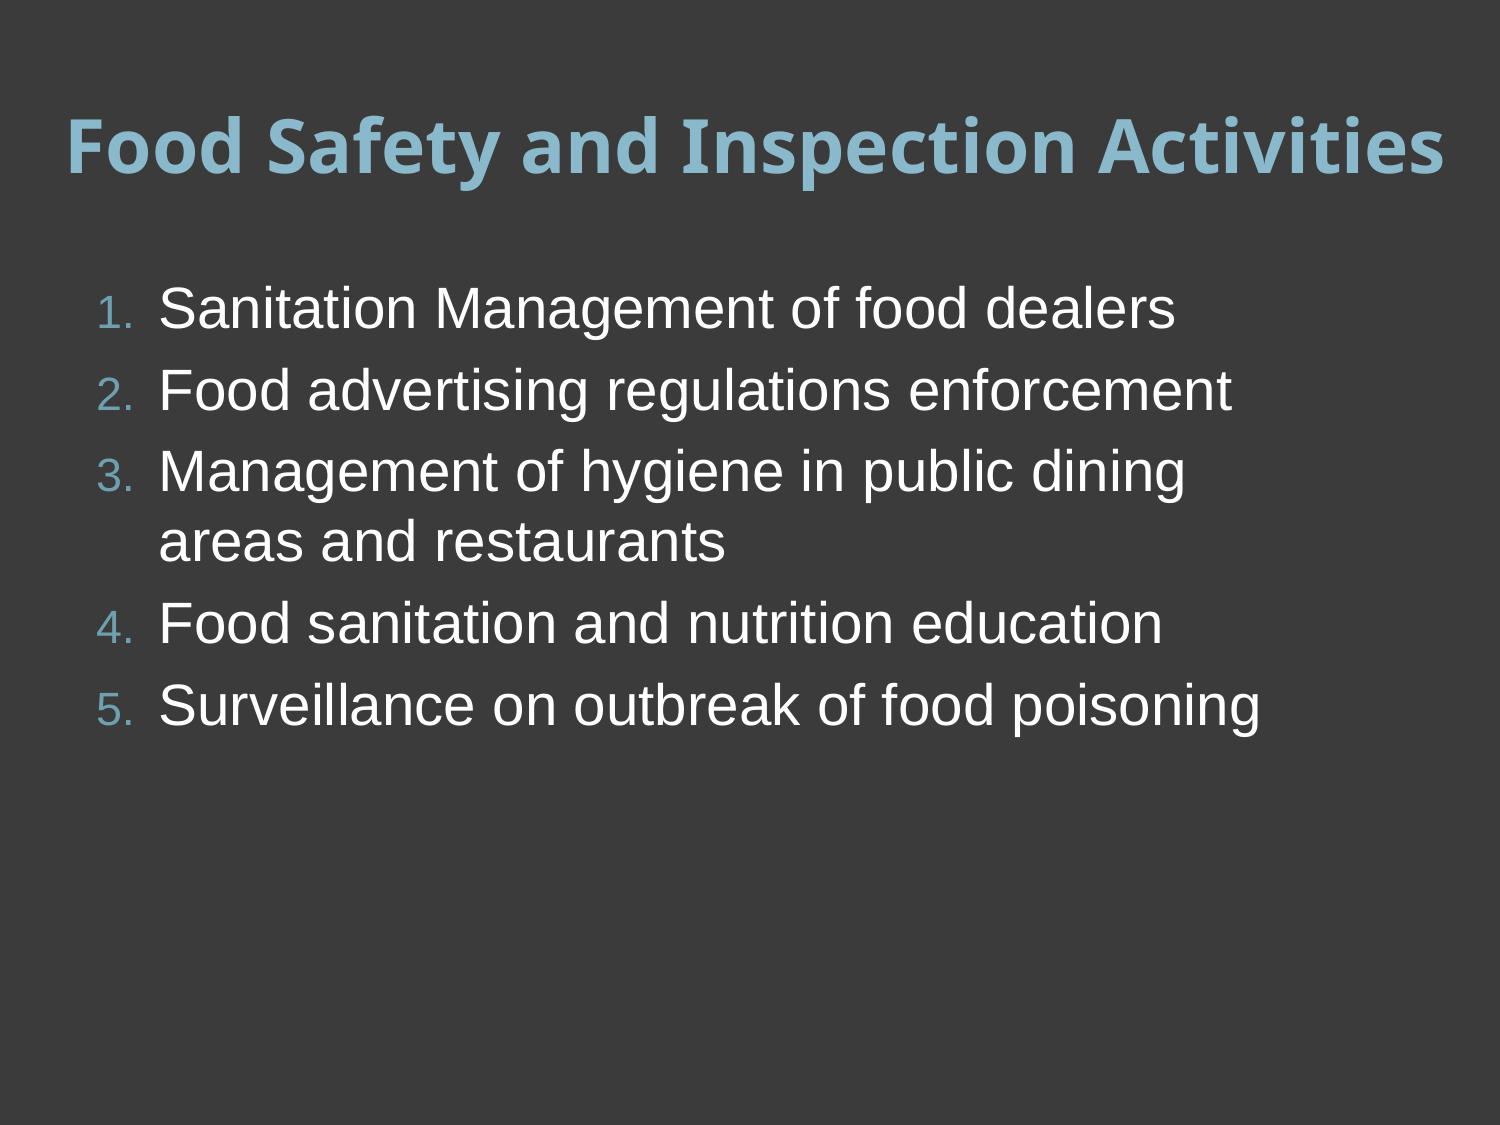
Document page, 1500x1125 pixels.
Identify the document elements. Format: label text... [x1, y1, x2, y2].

list Sanitation Management of food dealers Food advertising regulations enforcement Management of hygiene in public dining areas and restaurants Food sanitation and nutrition education Surveillance on outbreak of food poisoning [75, 262, 1300, 1005]
text_box Food Safety and Inspection Activities [49, 74, 1475, 213]
